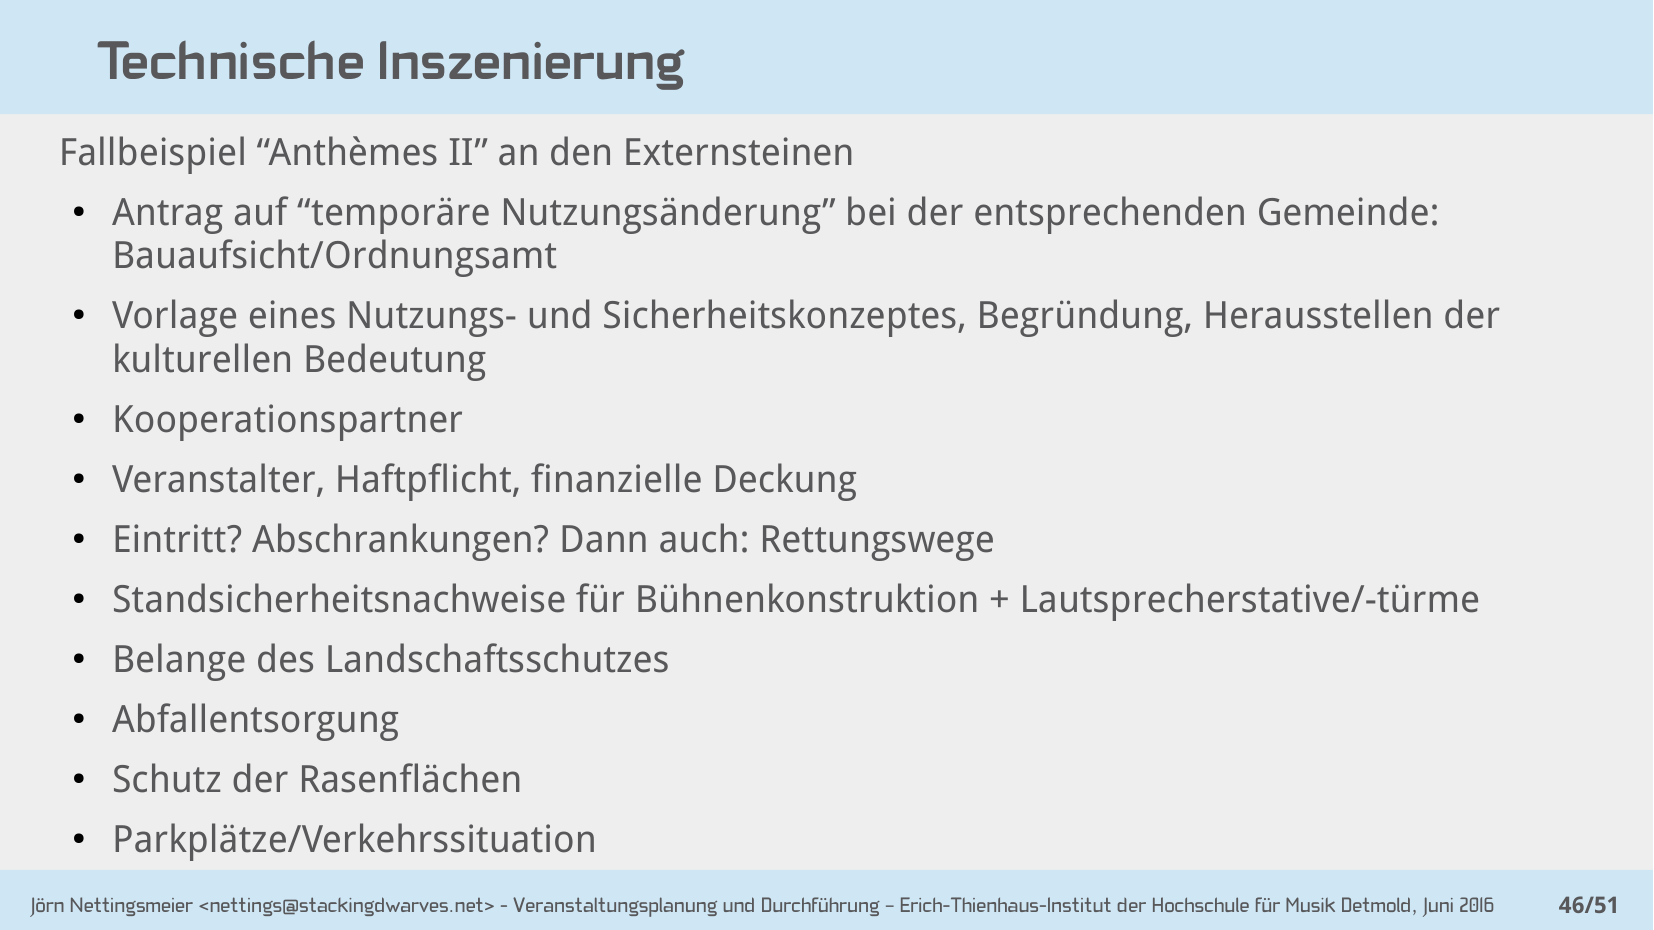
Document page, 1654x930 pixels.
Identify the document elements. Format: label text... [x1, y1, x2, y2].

list Fallbeispiel “Anthèmes II” an den Externsteinen Antrag auf “temporäre Nutzungsänderung” bei der entsprechenden Gemeinde: Bauaufsicht/Ordnungsamt Vorlage eines Nutzungs- und Sicherheitskonzeptes, Begründung, Herausstellen der kulturellen Bedeutung Kooperationspartner Veranstalter, Haftpflicht, finanzielle Deckung Eintritt? Abschrankungen? Dann auch: Rettungswege Standsicherheitsnachweise für Bühnenkonstruktion + Lautsprecherstative/-türme Belange des Landschaftsschutzes Abfallentsorgung Schutz der Rasenflächen Parkplätze/Verkehrssituation [58, 130, 1576, 870]
title Technische Inszenierung [97, 0, 1537, 130]
